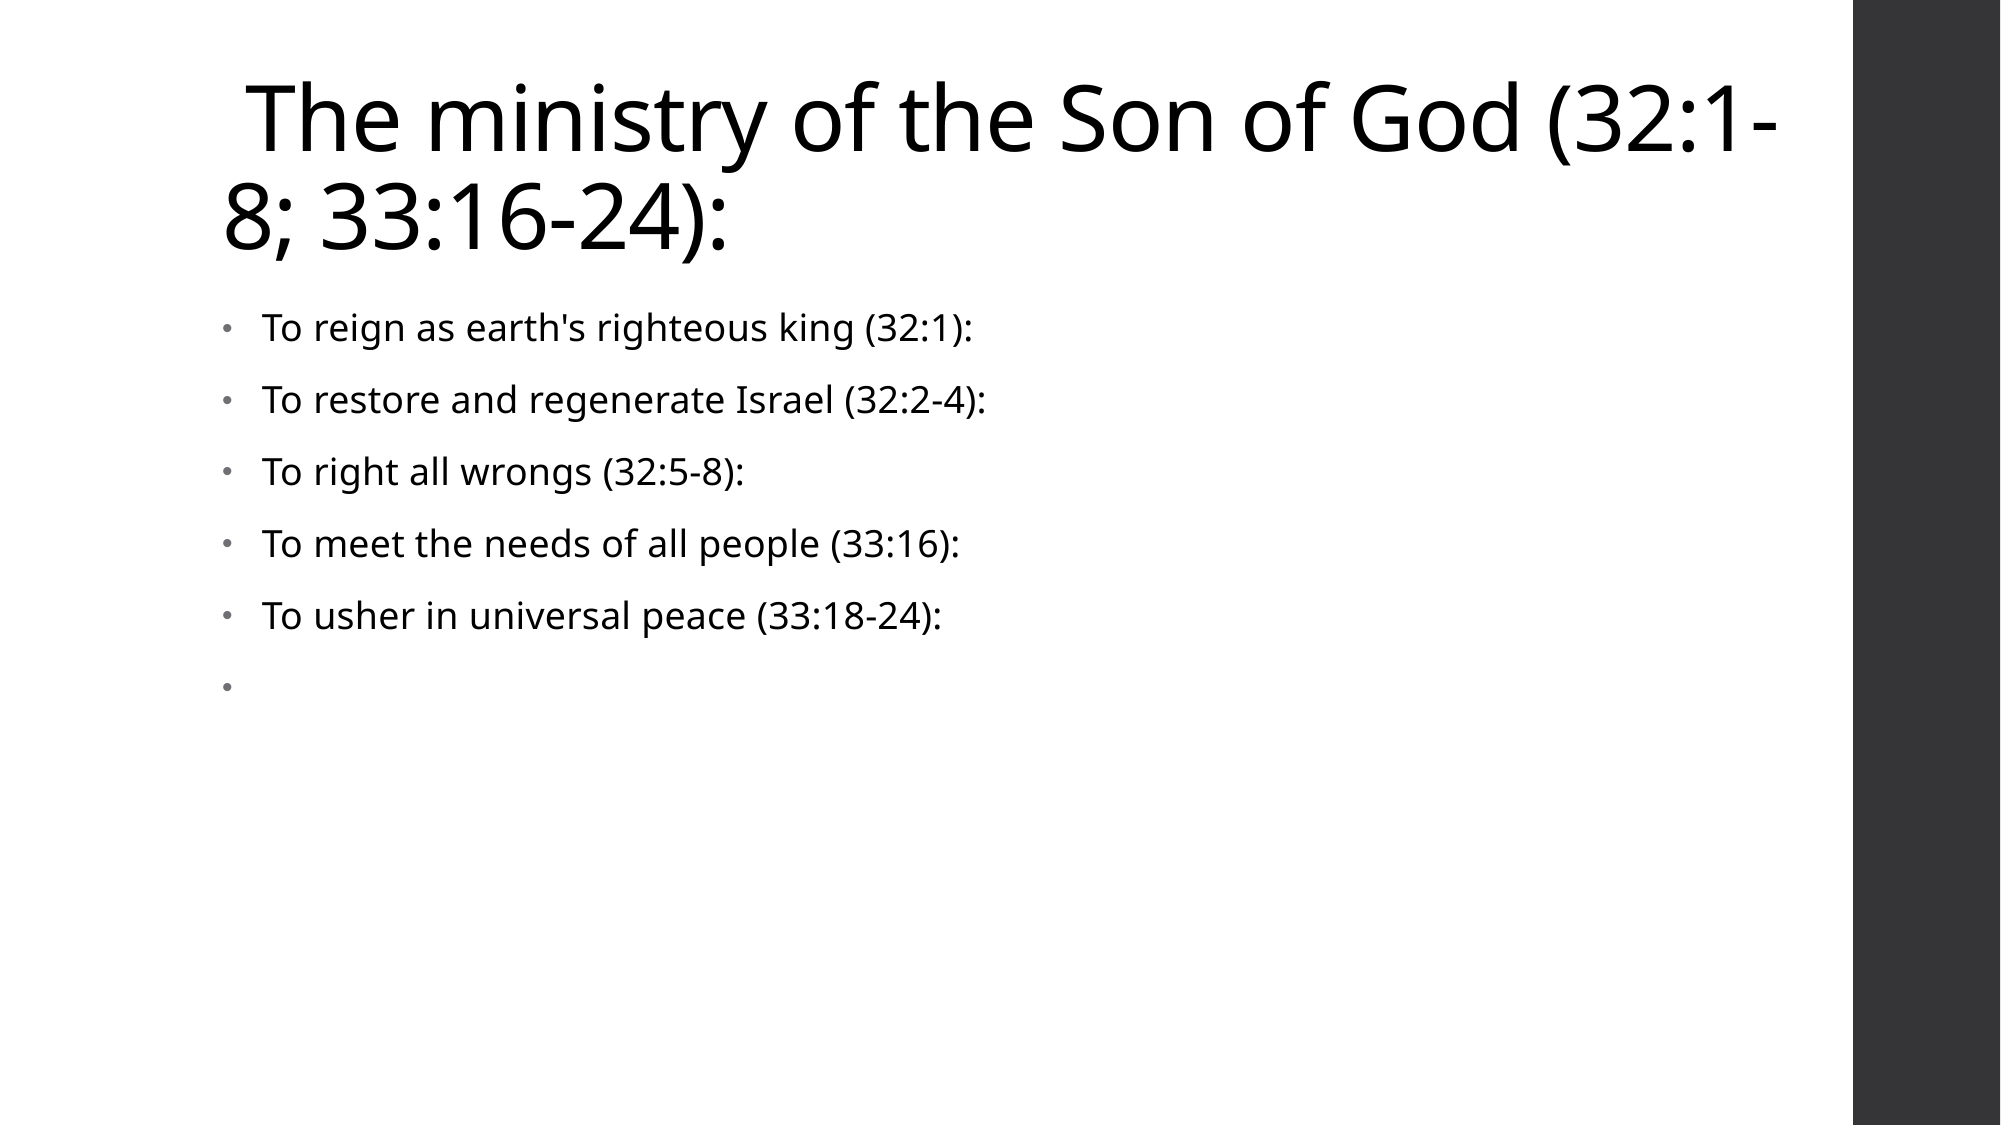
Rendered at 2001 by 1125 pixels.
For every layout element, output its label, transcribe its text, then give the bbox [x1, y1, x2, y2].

list To reign as earth's righteous king (32:1): To restore and regenerate Israel (32:2-4): To right all wrongs (32:5-8): To meet the needs of all people (33:16): To usher in universal peace (33:18-24): [206, 299, 1617, 1014]
title The ministry of the Son of God (32:1-8; 33:16-24): [206, 60, 1797, 278]
